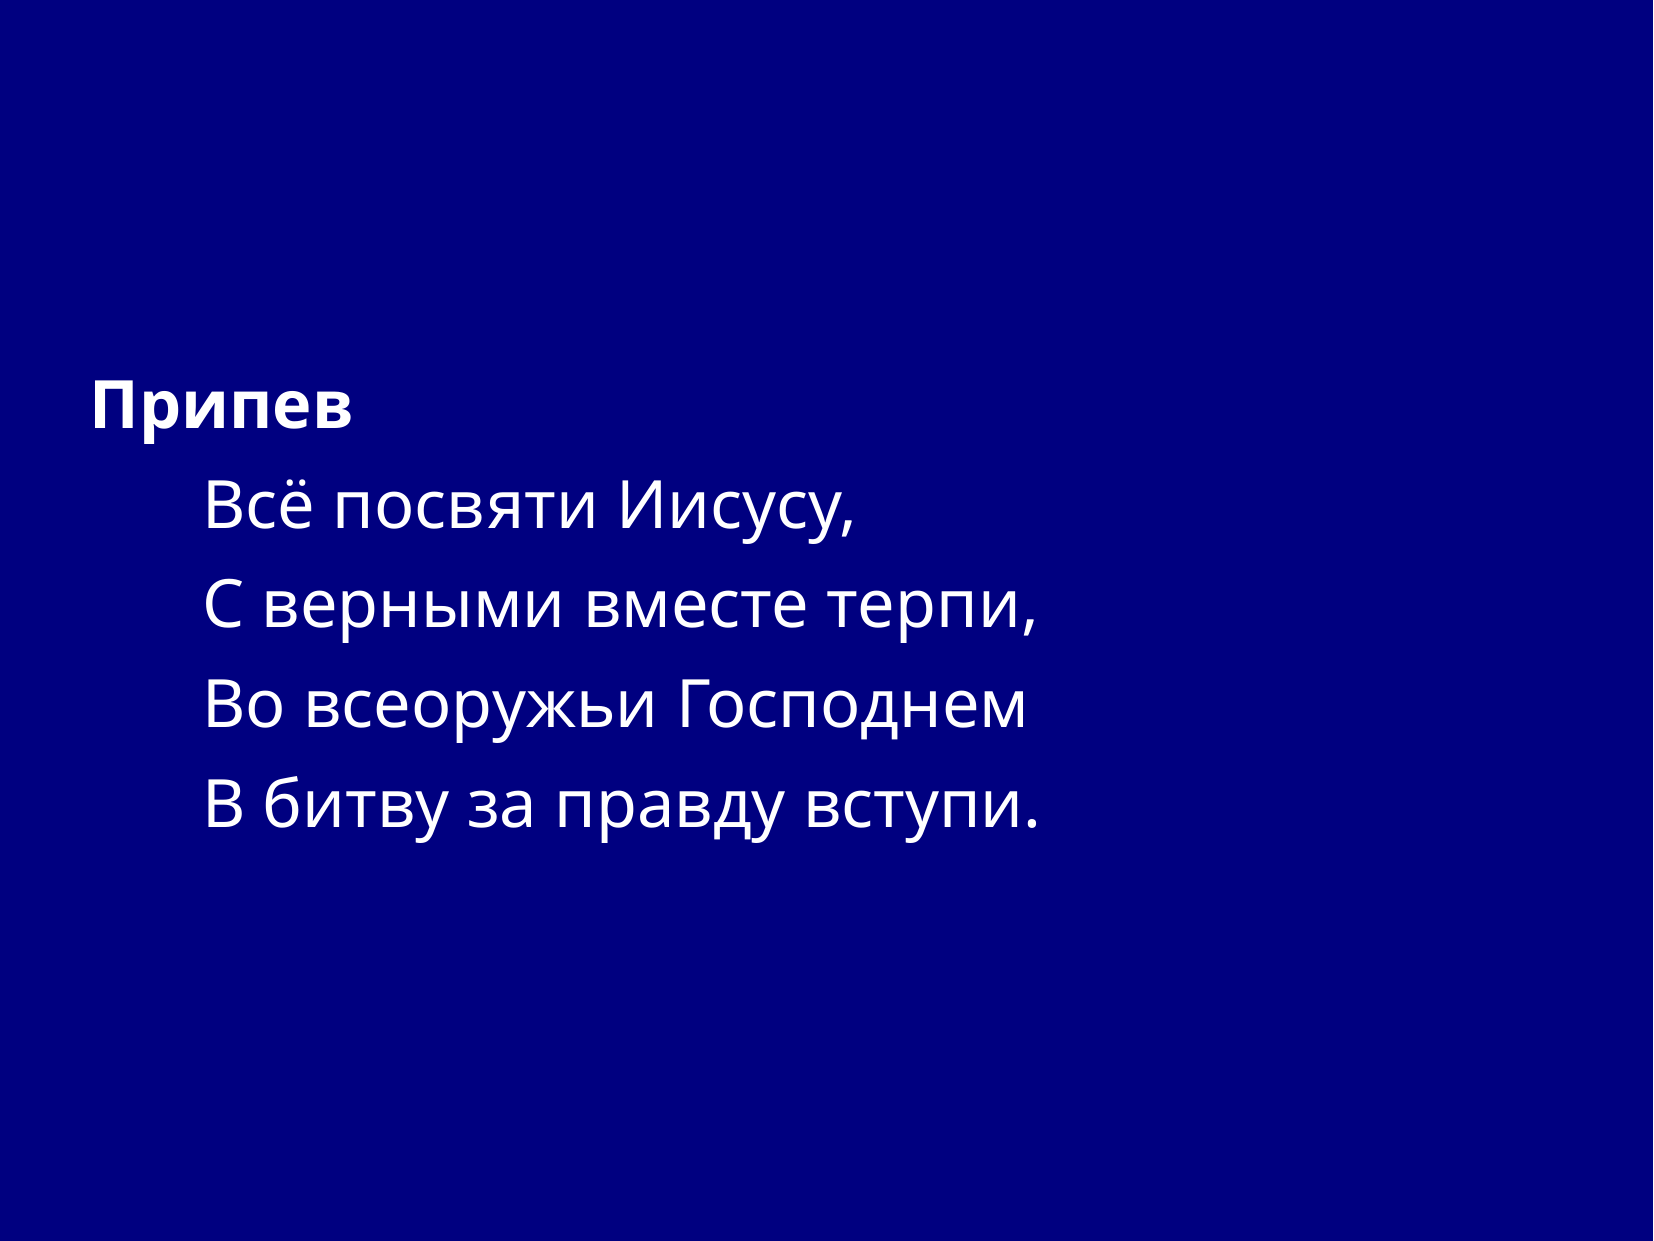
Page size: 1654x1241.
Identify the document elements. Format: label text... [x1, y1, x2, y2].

text_box Припев Всё посвяти Иисусу, С верными вместе терпи, Во всеоружьи Господнем В битву за правду вступи. [75, 150, 1576, 1163]
